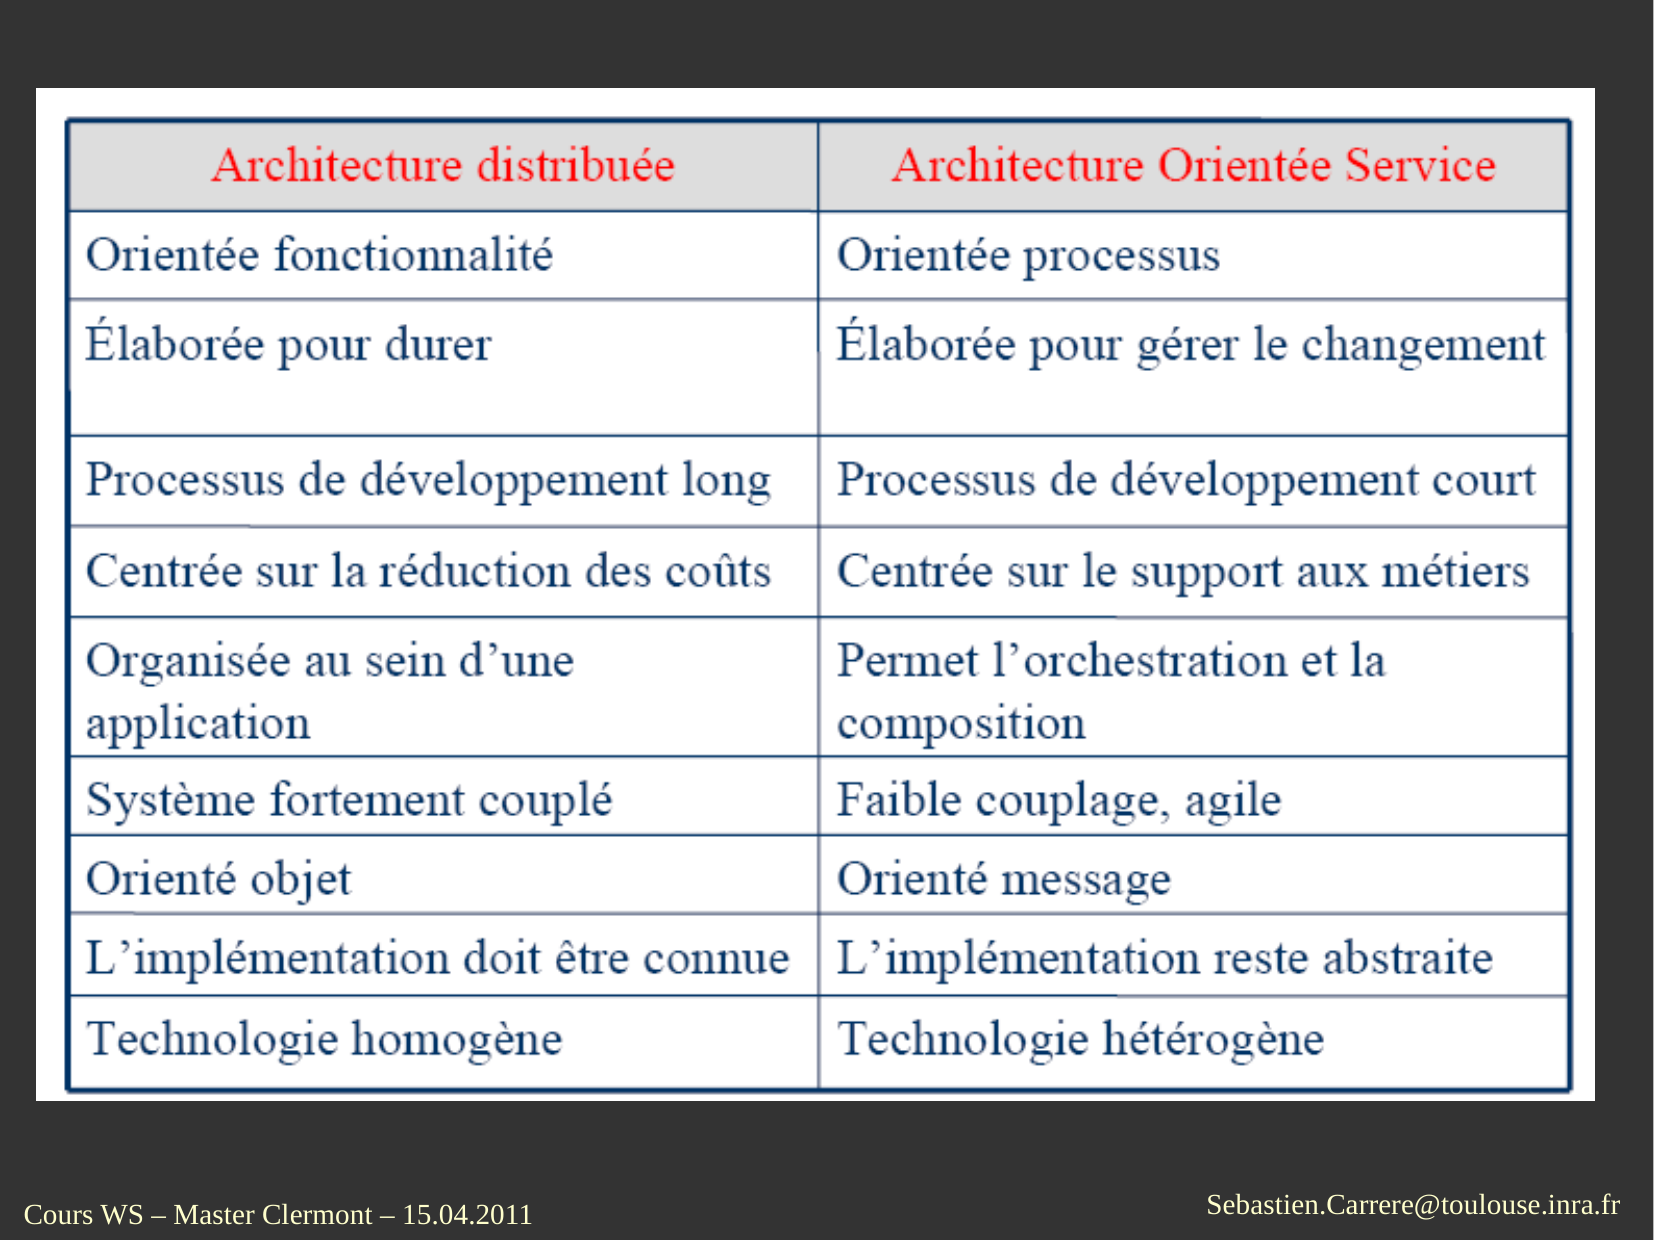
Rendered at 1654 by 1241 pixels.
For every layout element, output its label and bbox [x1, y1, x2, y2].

picture [36, 88, 1595, 1101]
